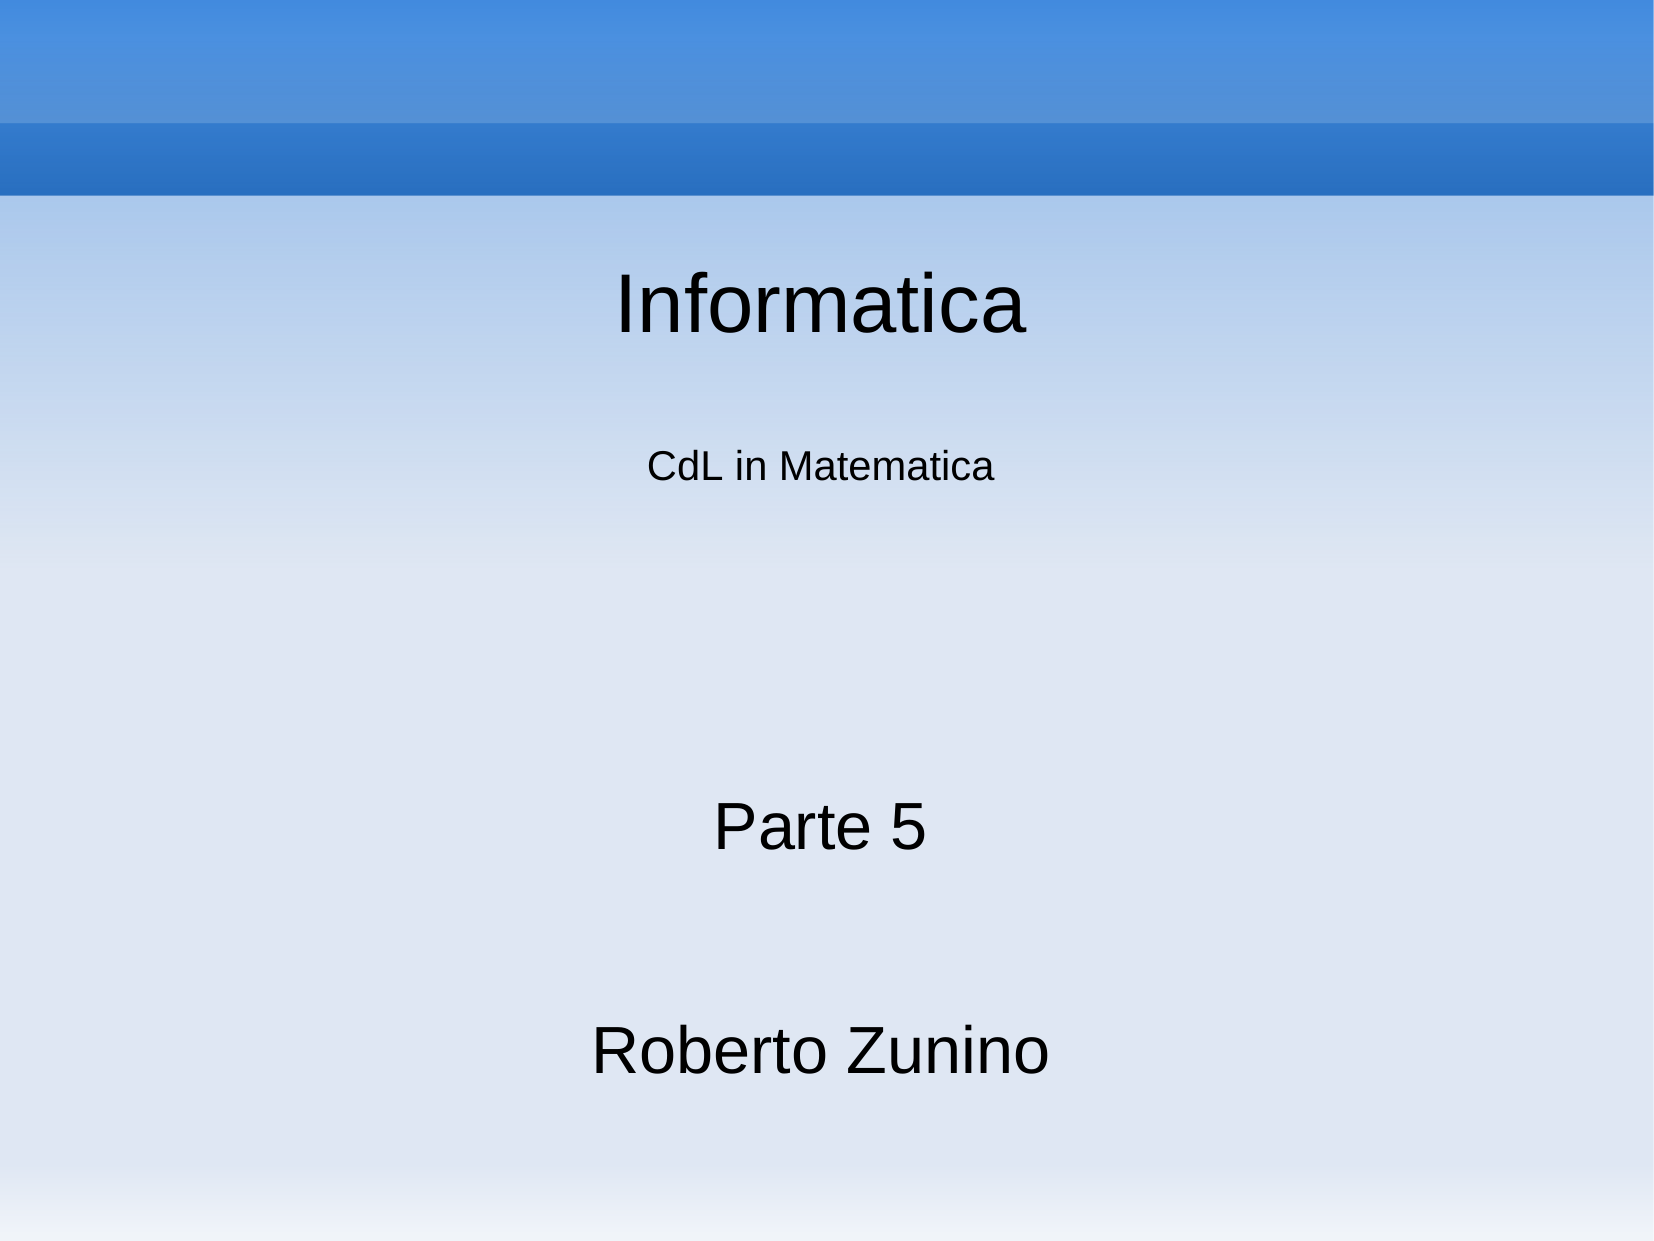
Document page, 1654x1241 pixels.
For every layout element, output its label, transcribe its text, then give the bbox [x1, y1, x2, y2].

subtitle Informatica CdL in Matematica Parte 5 Roberto Zunino [76, 118, 1565, 1227]
picture [0, 0, 1654, 1241]
